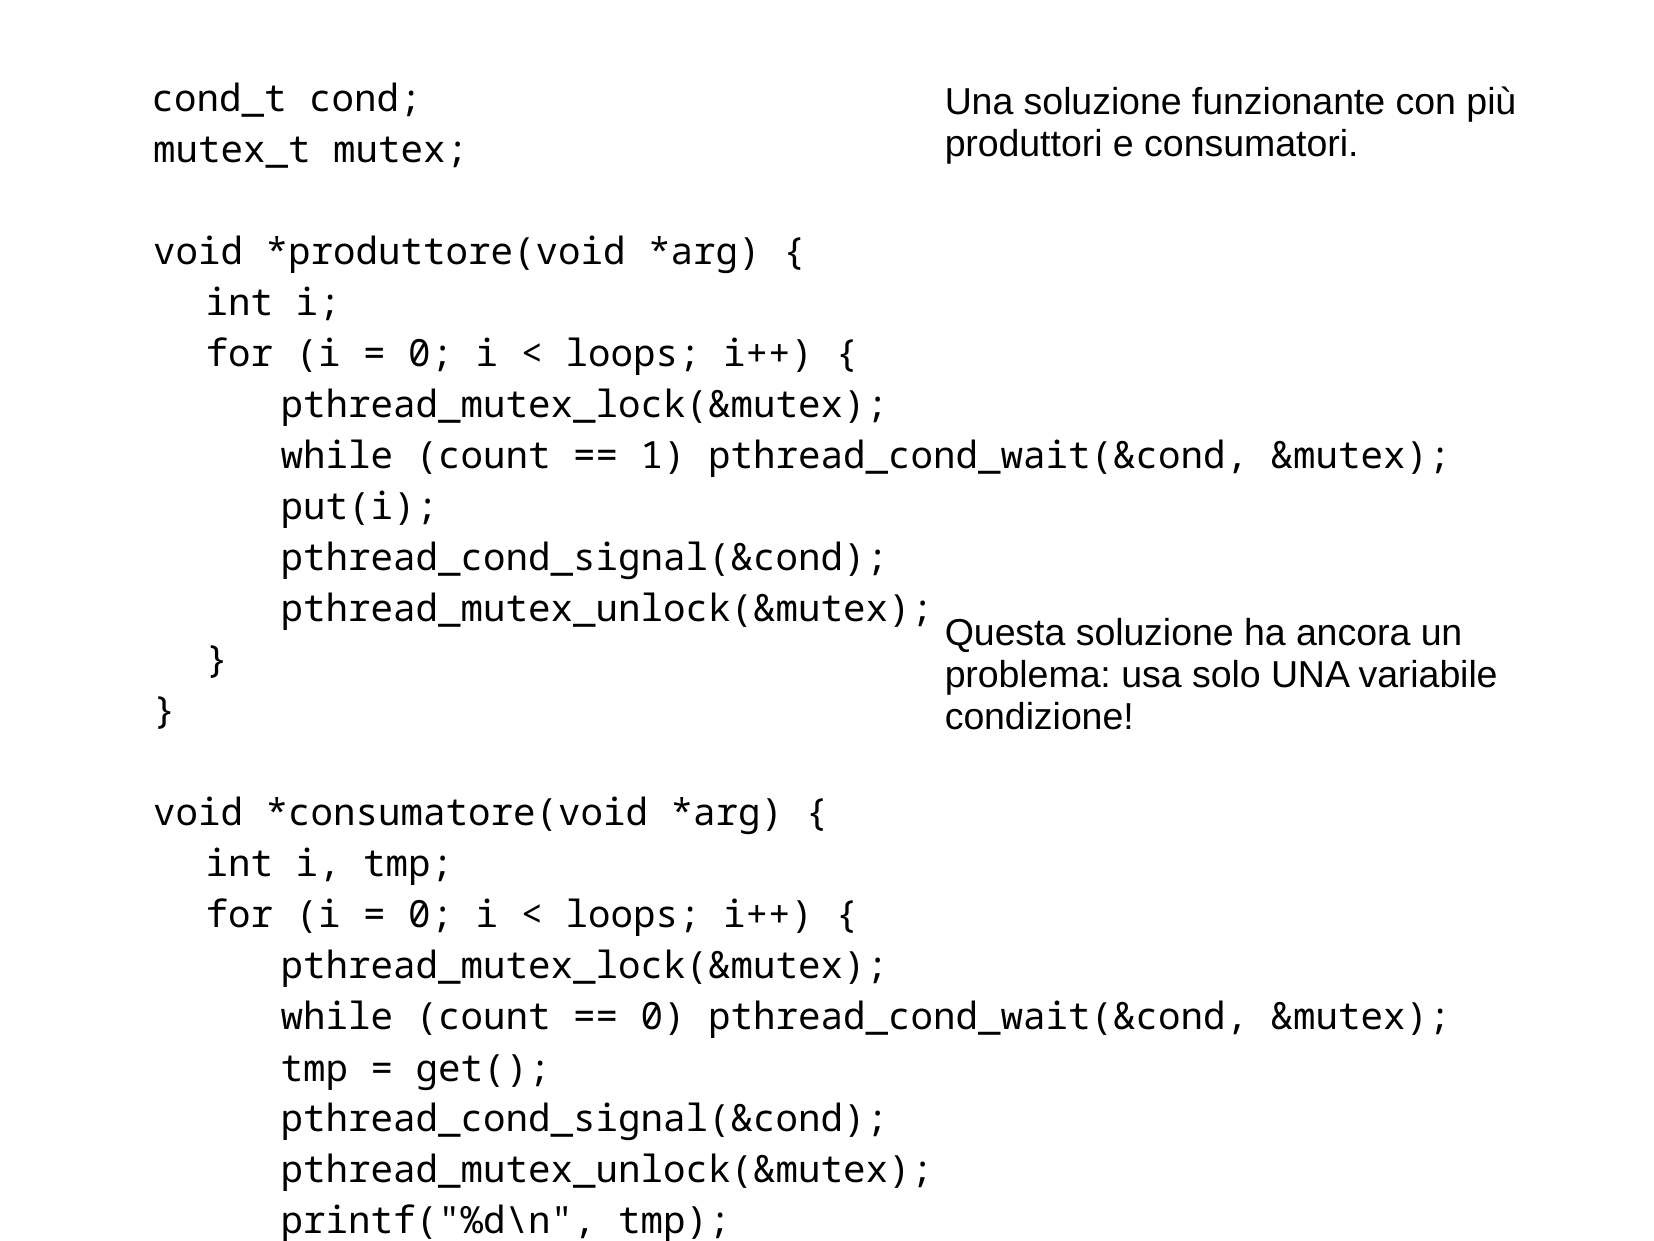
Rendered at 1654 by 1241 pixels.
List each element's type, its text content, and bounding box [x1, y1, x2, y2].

text_box Una soluzione funzionante con più produttori e consumatori. [930, 72, 1561, 172]
text_box cond_t cond; mutex_t mutex; void *produttore(void *arg) { int i; for (i = 0; i < loops; i++) { pthread_mutex_lock(&mutex); while (count == 1) pthread_cond_wait(&cond, &mutex); put(i); pthread_cond_signal(&cond); pthread_mutex_unlock(&mutex); } } void *consumatore(void *arg) { int i, tmp; for (i = 0; i < loops; i++) { pthread_mutex_lock(&mutex); while (count == 0) pthread_cond_wait(&cond, &mutex); tmp = get(); pthread_cond_signal(&cond); pthread_mutex_unlock(&mutex); printf("%d\n", tmp); } } [115, 64, 1526, 1169]
text_box Questa soluzione ha ancora un problema: usa solo UNA variabile condizione! [930, 604, 1561, 746]
